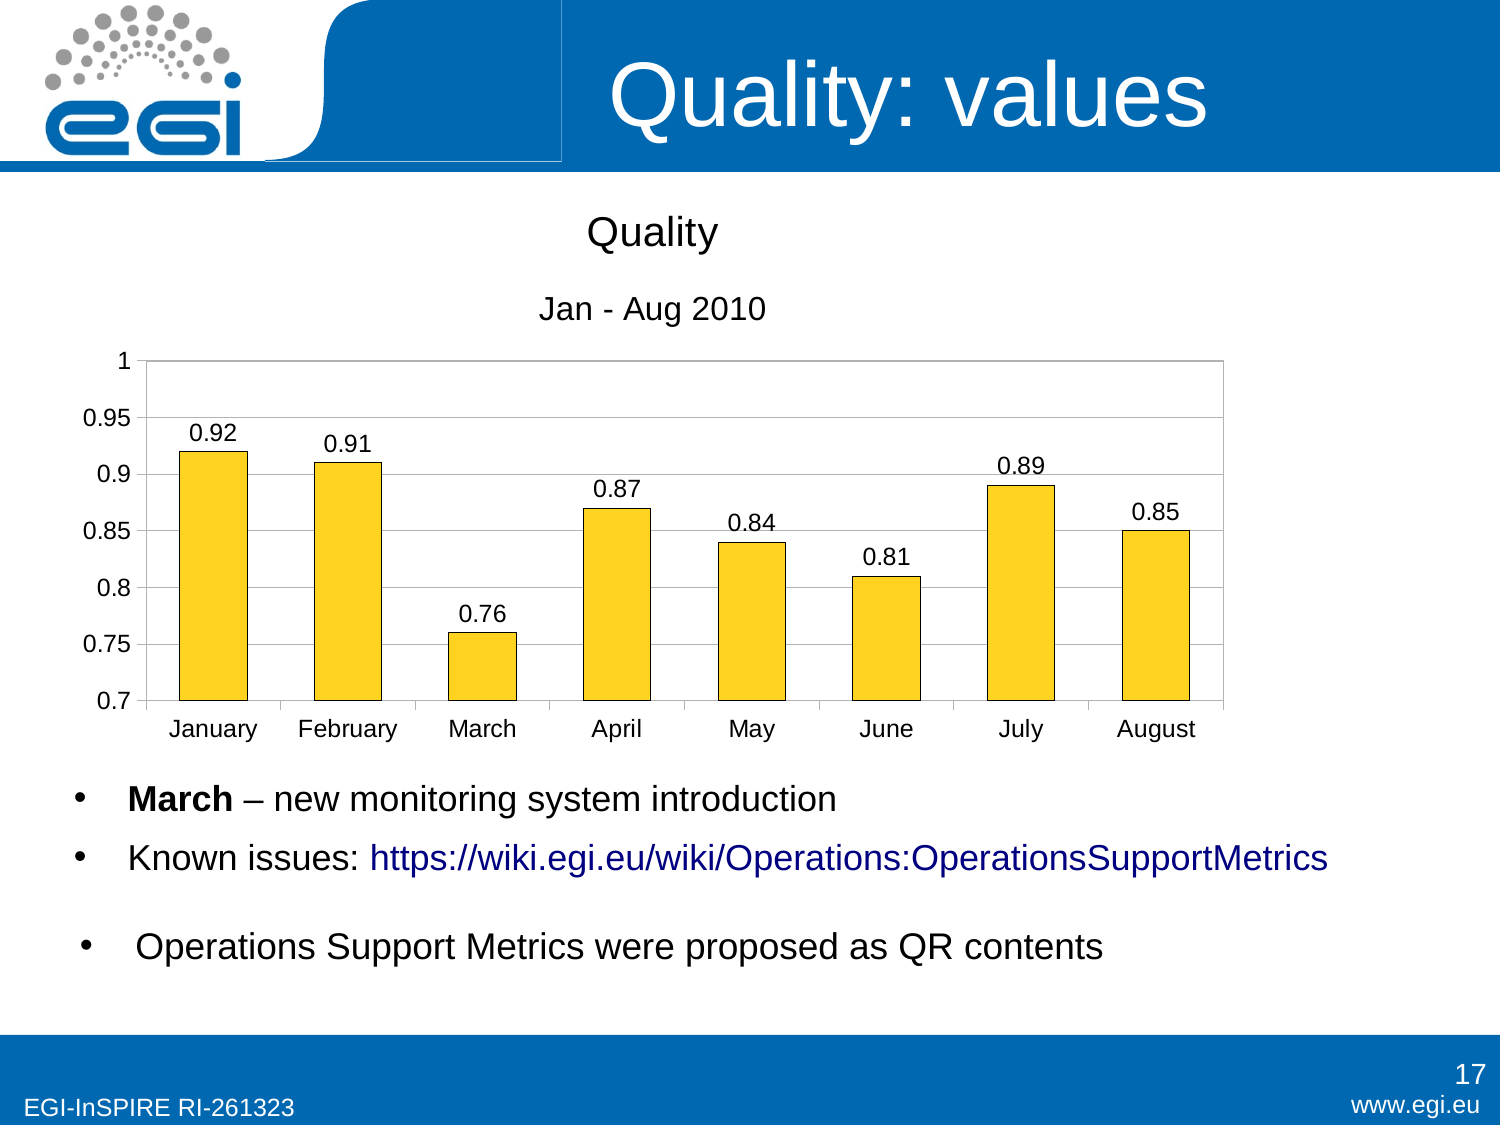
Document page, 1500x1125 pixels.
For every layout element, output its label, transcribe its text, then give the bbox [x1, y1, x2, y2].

title Quality: values [348, 0, 1471, 216]
list March – new monitoring system introduction Known issues: https://wiki.egi.eu/wiki/Operations:OperationsSupportMetrics [59, 767, 1426, 886]
text_box Operations Support Metrics were proposed as QR contents [64, 914, 1134, 975]
chart [59, 177, 1248, 754]
picture [0, 0, 265, 161]
